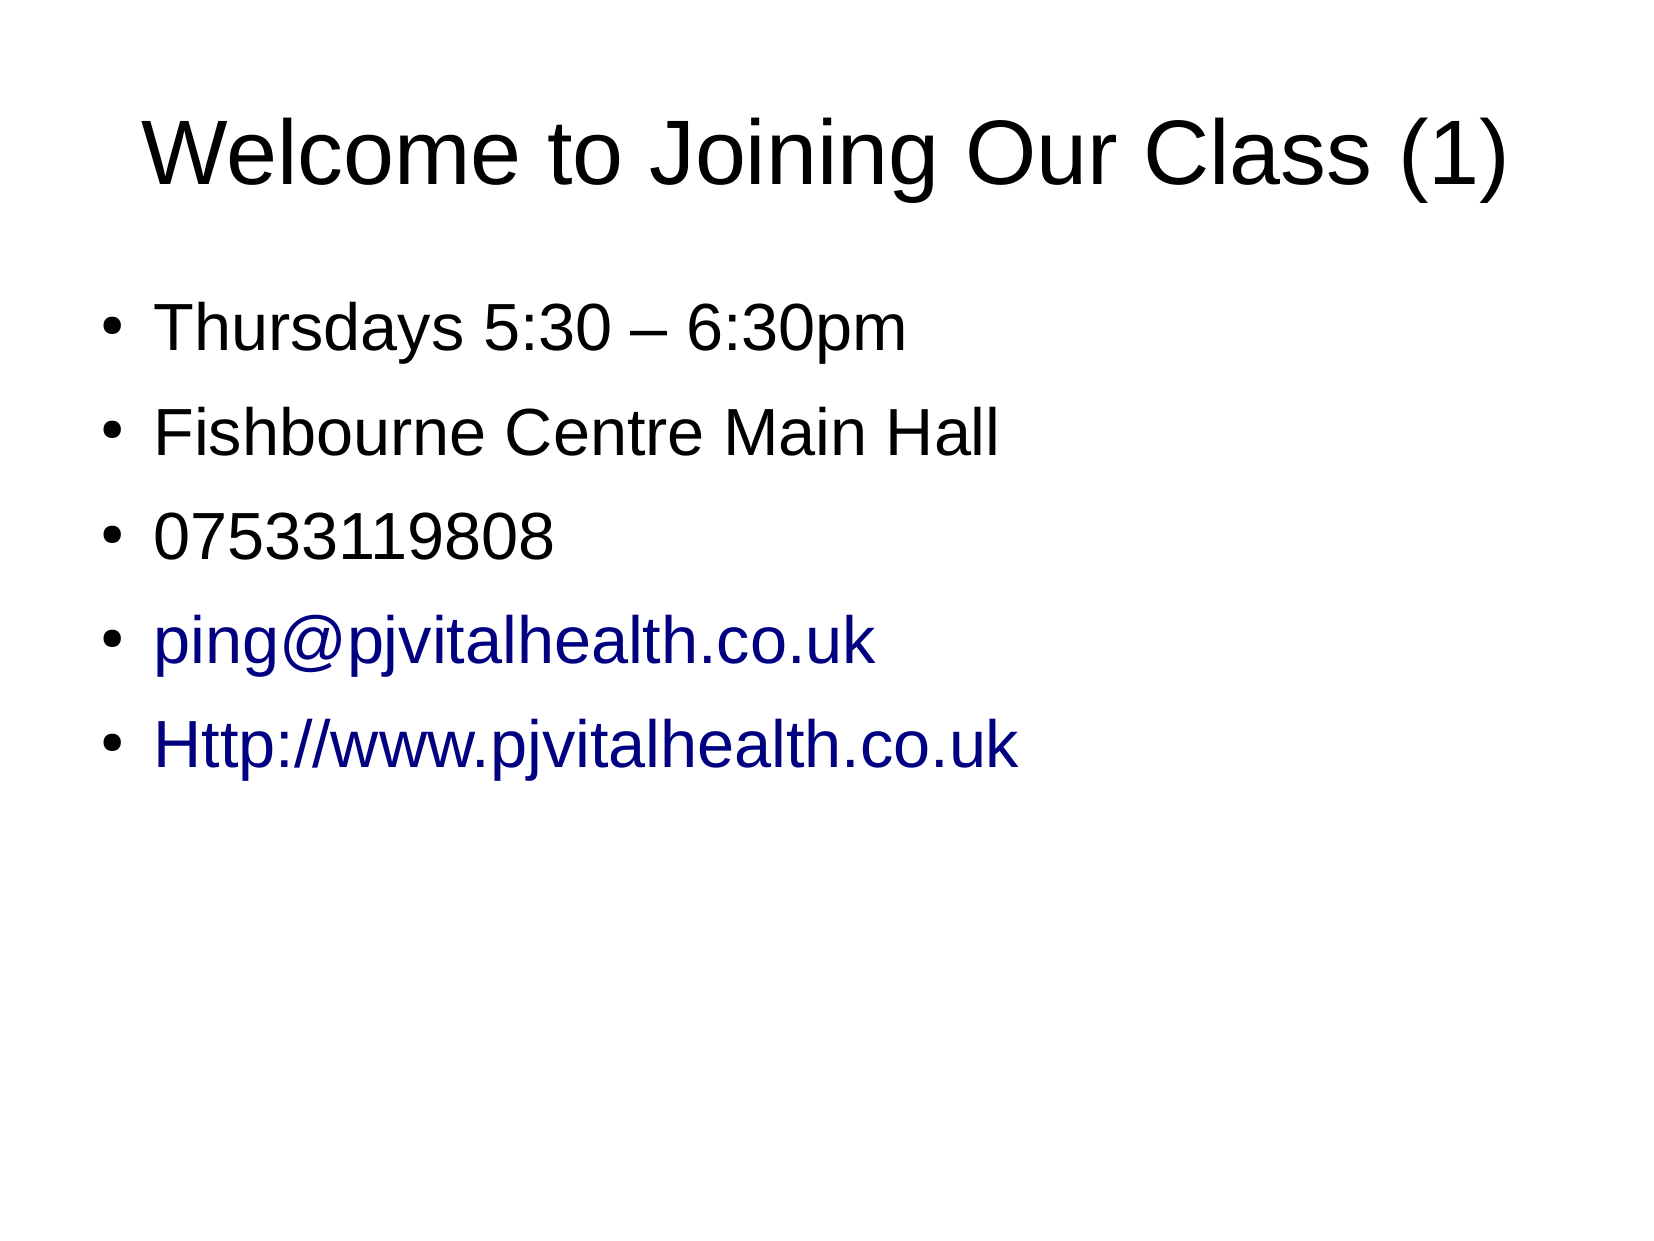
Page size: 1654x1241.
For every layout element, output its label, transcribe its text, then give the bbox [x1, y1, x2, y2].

list Thursdays 5:30 – 6:30pm Fishbourne Centre Main Hall 07533119808 ping@pjvitalhealth.co.uk Http://www.pjvitalhealth.co.uk [82, 290, 1571, 1010]
title Welcome to Joining Our Class (1) [82, 49, 1571, 257]
